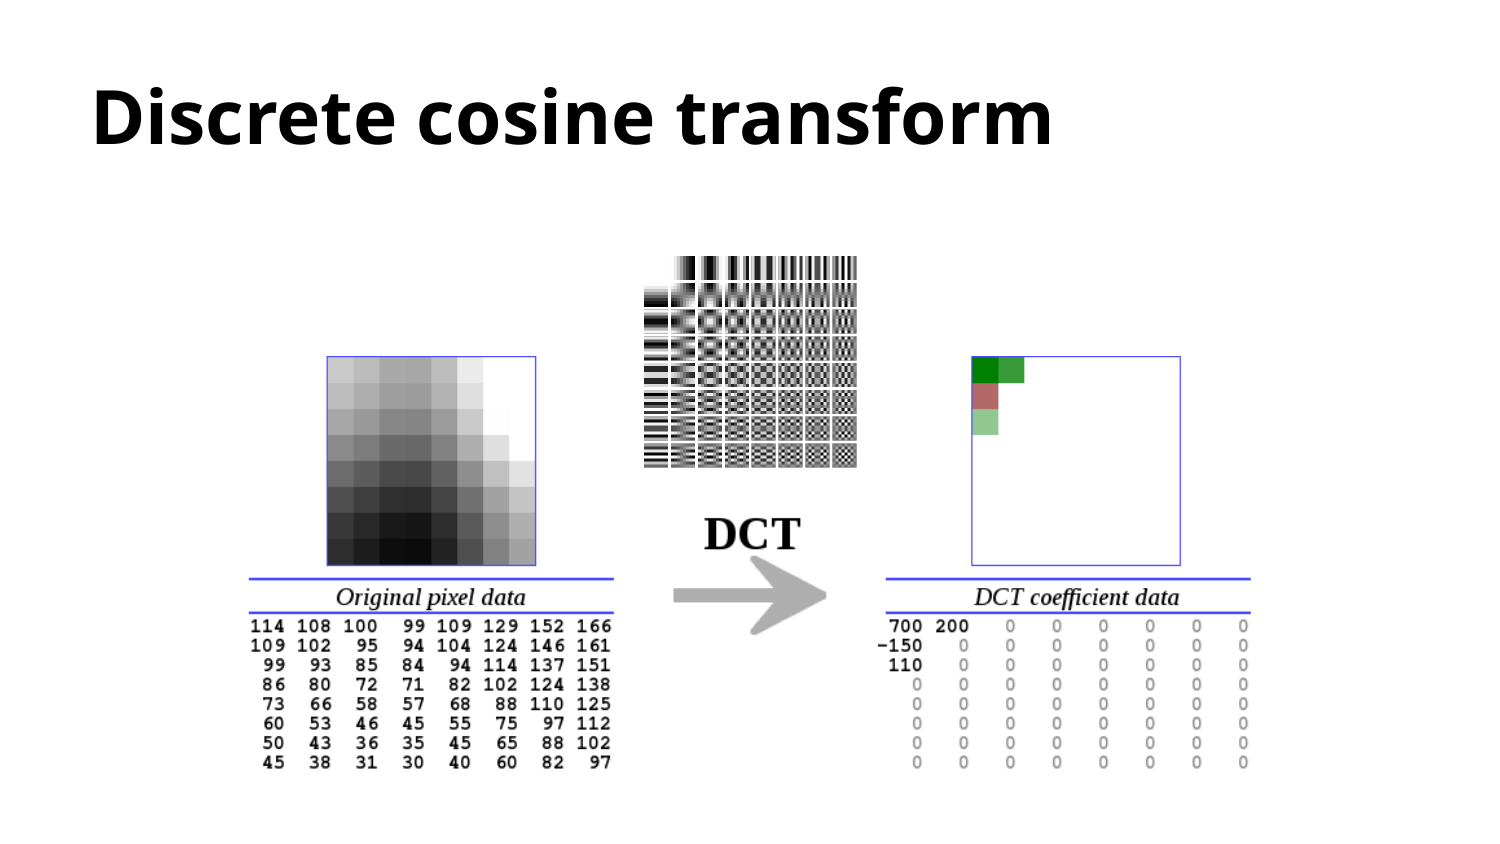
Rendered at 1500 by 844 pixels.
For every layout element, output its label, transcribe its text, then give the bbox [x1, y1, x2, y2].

picture [183, 253, 1317, 770]
title Discrete cosine transform [75, 33, 1425, 175]
